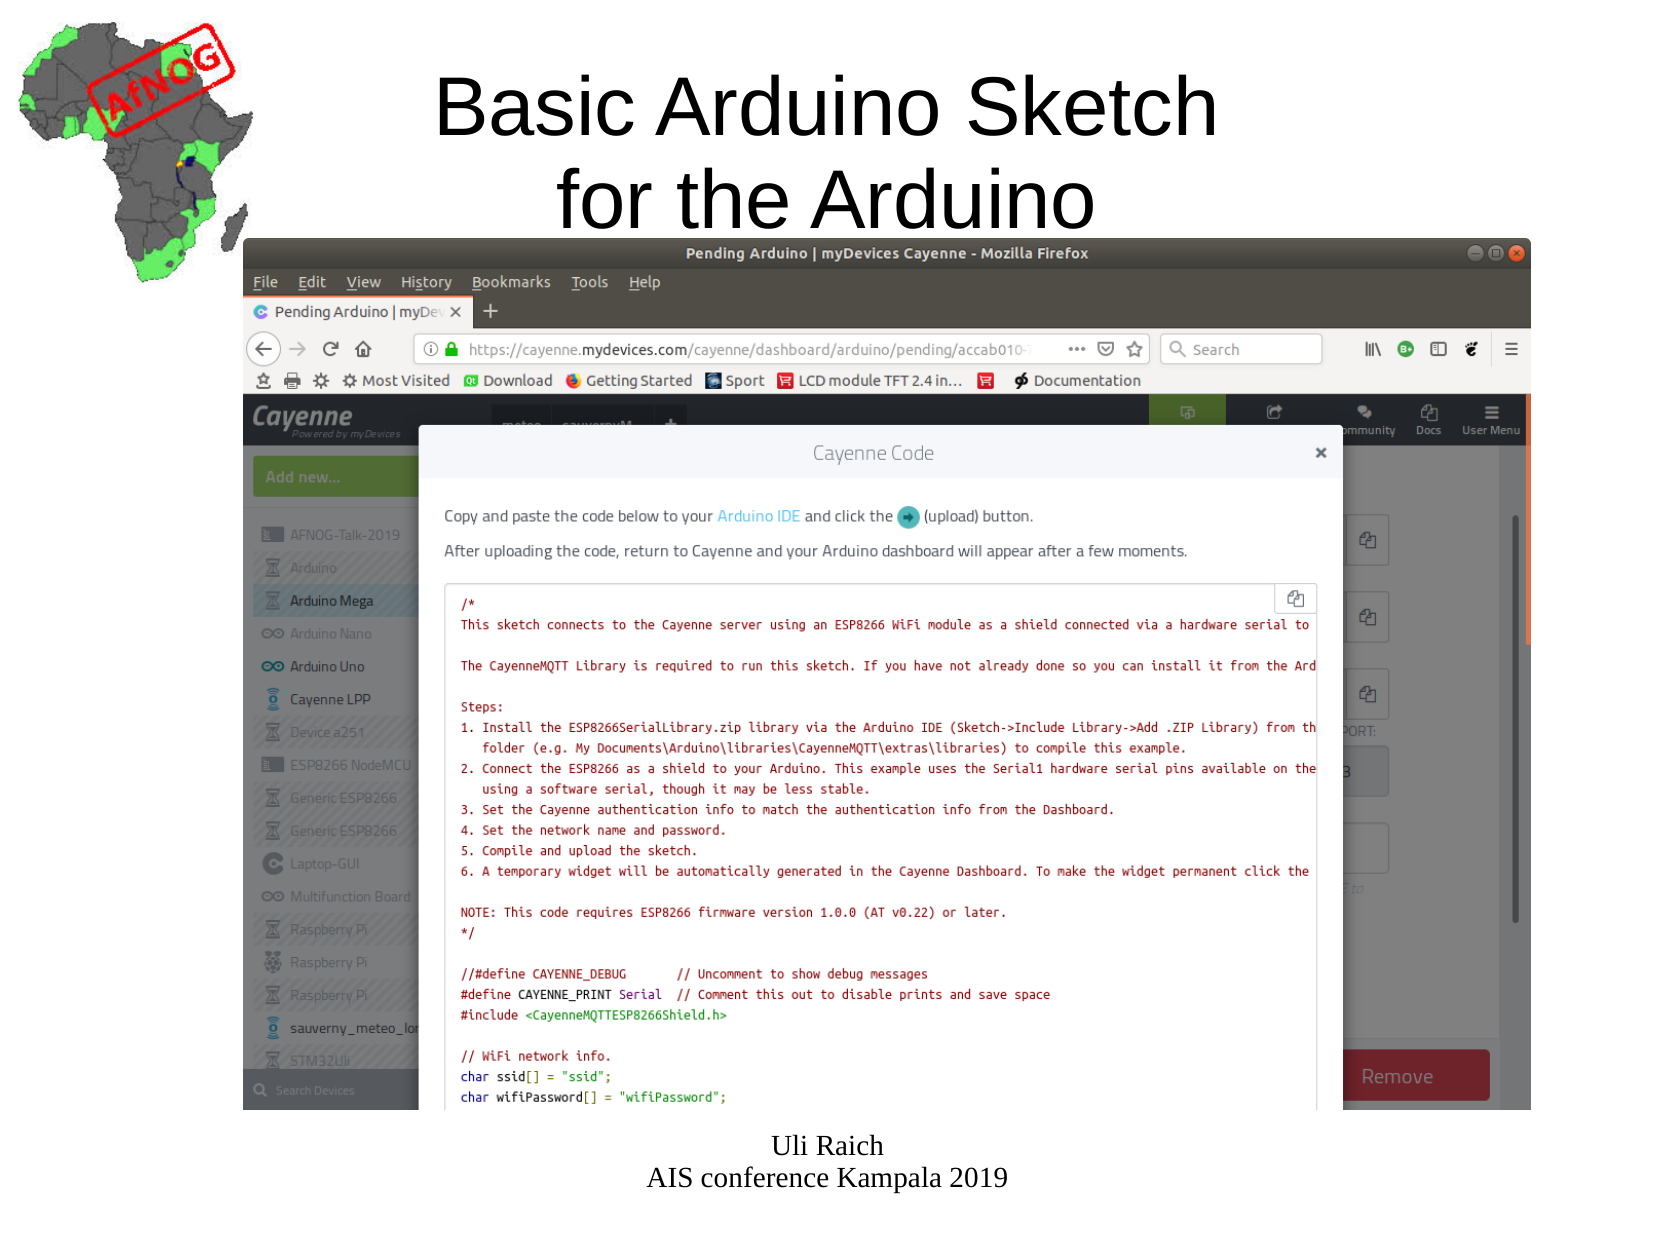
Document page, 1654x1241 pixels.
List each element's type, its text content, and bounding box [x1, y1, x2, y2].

title Basic Arduino Sketch for the Arduino [82, 49, 1571, 257]
picture [9, 0, 1531, 1111]
